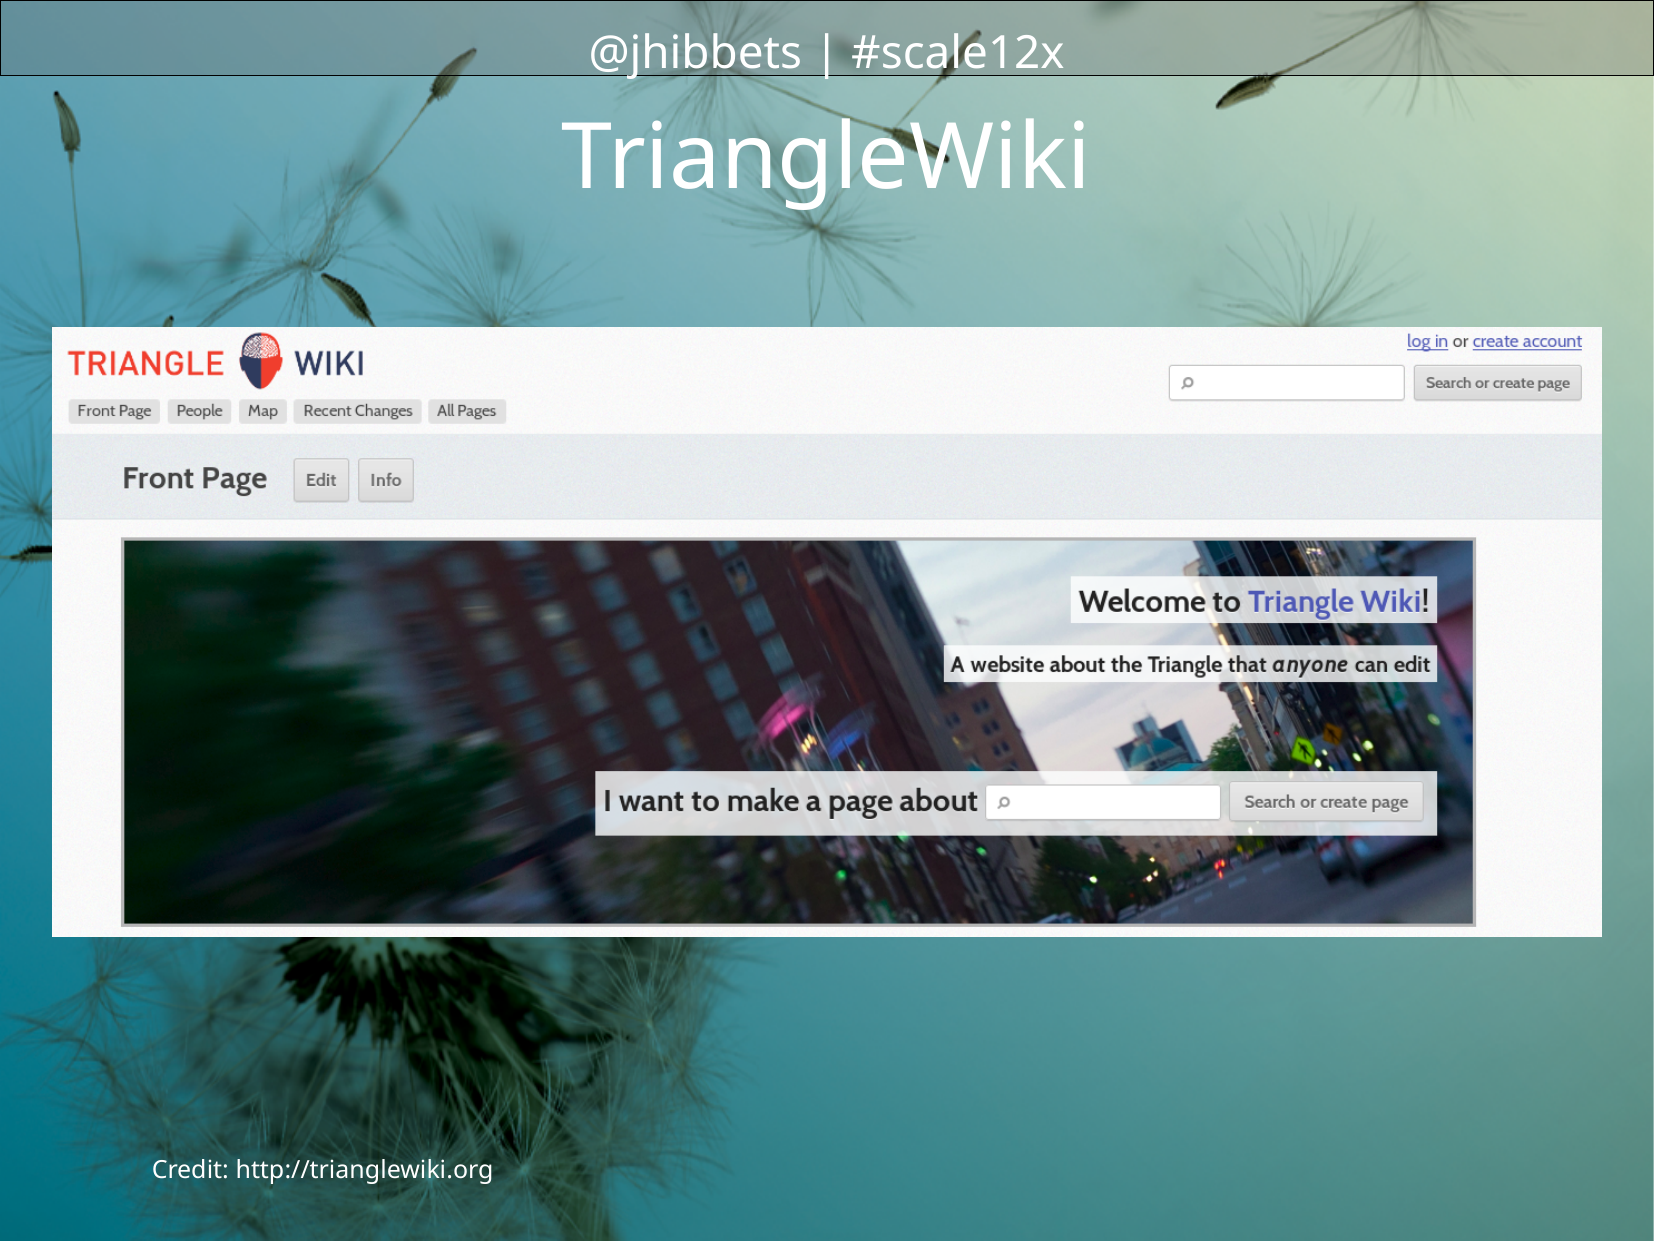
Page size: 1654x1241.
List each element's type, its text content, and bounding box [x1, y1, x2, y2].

text_box Credit: http://trianglewiki.org [137, 1144, 522, 1188]
picture [0, 76, 1654, 1241]
title TriangleWiki [82, 49, 1571, 257]
